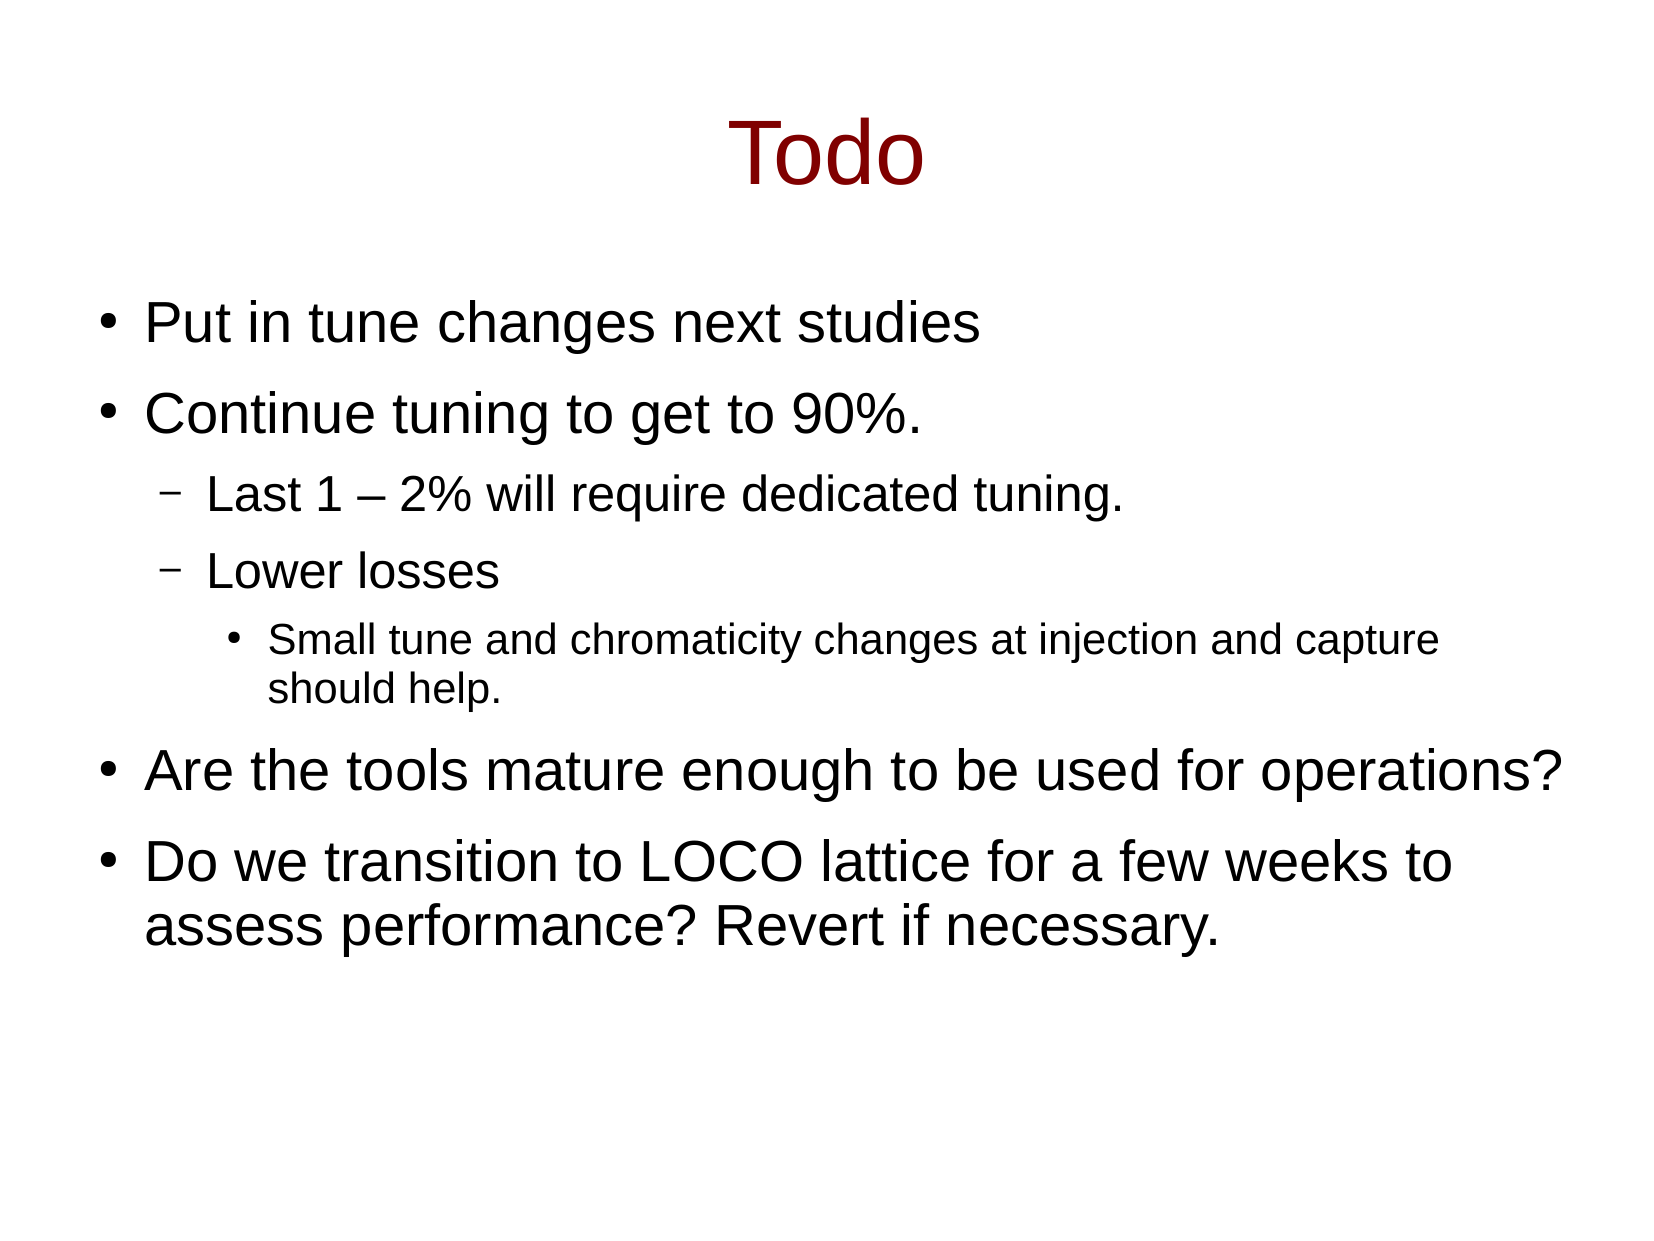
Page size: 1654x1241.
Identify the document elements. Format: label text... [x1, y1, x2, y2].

title Todo [82, 49, 1571, 257]
list Put in tune changes next studies Continue tuning to get to 90%. Last 1 – 2% will require dedicated tuning. Lower losses Small tune and chromaticity changes at injection and capture should help. Are the tools mature enough to be used for operations? Do we transition to LOCO lattice for a few weeks to assess performance? Revert if necessary. [82, 290, 1571, 1010]
